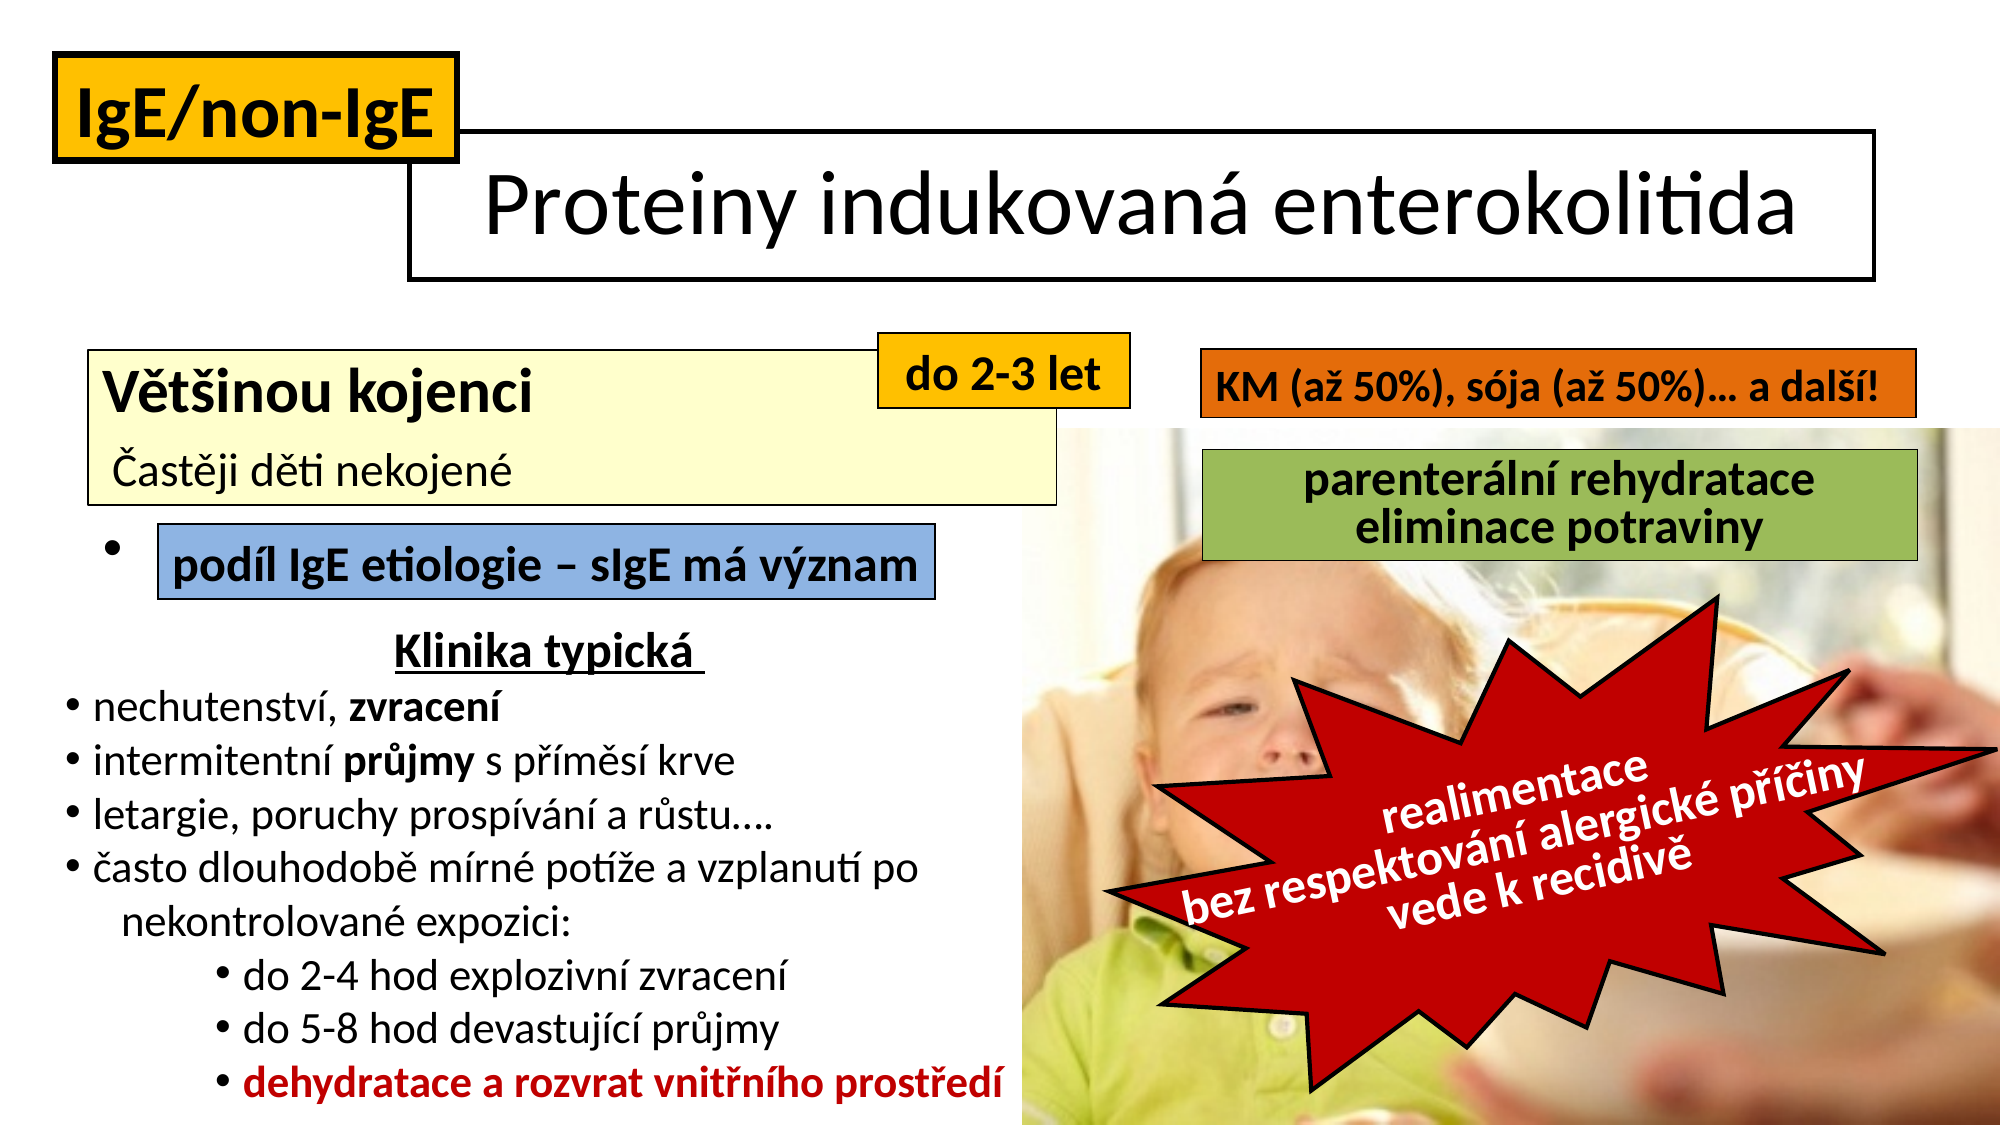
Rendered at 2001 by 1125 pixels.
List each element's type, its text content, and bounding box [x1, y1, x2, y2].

text_box realimentace bez respektování alergické příčiny vede k recidivě [1129, 679, 1932, 998]
text_box do 2-3 let [878, 333, 1130, 408]
text_box KM (až 50%), sója (až 50%)… a další! [1201, 349, 1916, 418]
list Většinou kojenci Častěji děti nekojené [87, 349, 1057, 505]
text_box IgE/non-IgE [55, 54, 457, 161]
text_box podíl IgE etiologie – sIgE má význam [158, 524, 935, 599]
text_box [1157, 597, 1718, 824]
text_box parenterální rehydratace eliminace potraviny [1202, 449, 1917, 560]
text_box [1109, 886, 1143, 906]
text_box [1161, 851, 1886, 1091]
text_box Klinika typická nechutenství, zvracení intermitentní průjmy s příměsí krve letargie, poruchy prospívání a růstu…. často dlouhodobě mírné potíže a vzplanutí po nekontrolované expozici: do 2-4 hod explozivní zvracení do 5-8 hod devastující průjmy dehydratace a rozvrat vnitřního prostředí [50, 610, 1050, 1114]
text_box Proteiny indukovaná enterokolitida [409, 131, 1875, 280]
picture [1022, 428, 2000, 1125]
text_box [1755, 669, 1850, 709]
text_box [1914, 748, 1998, 776]
